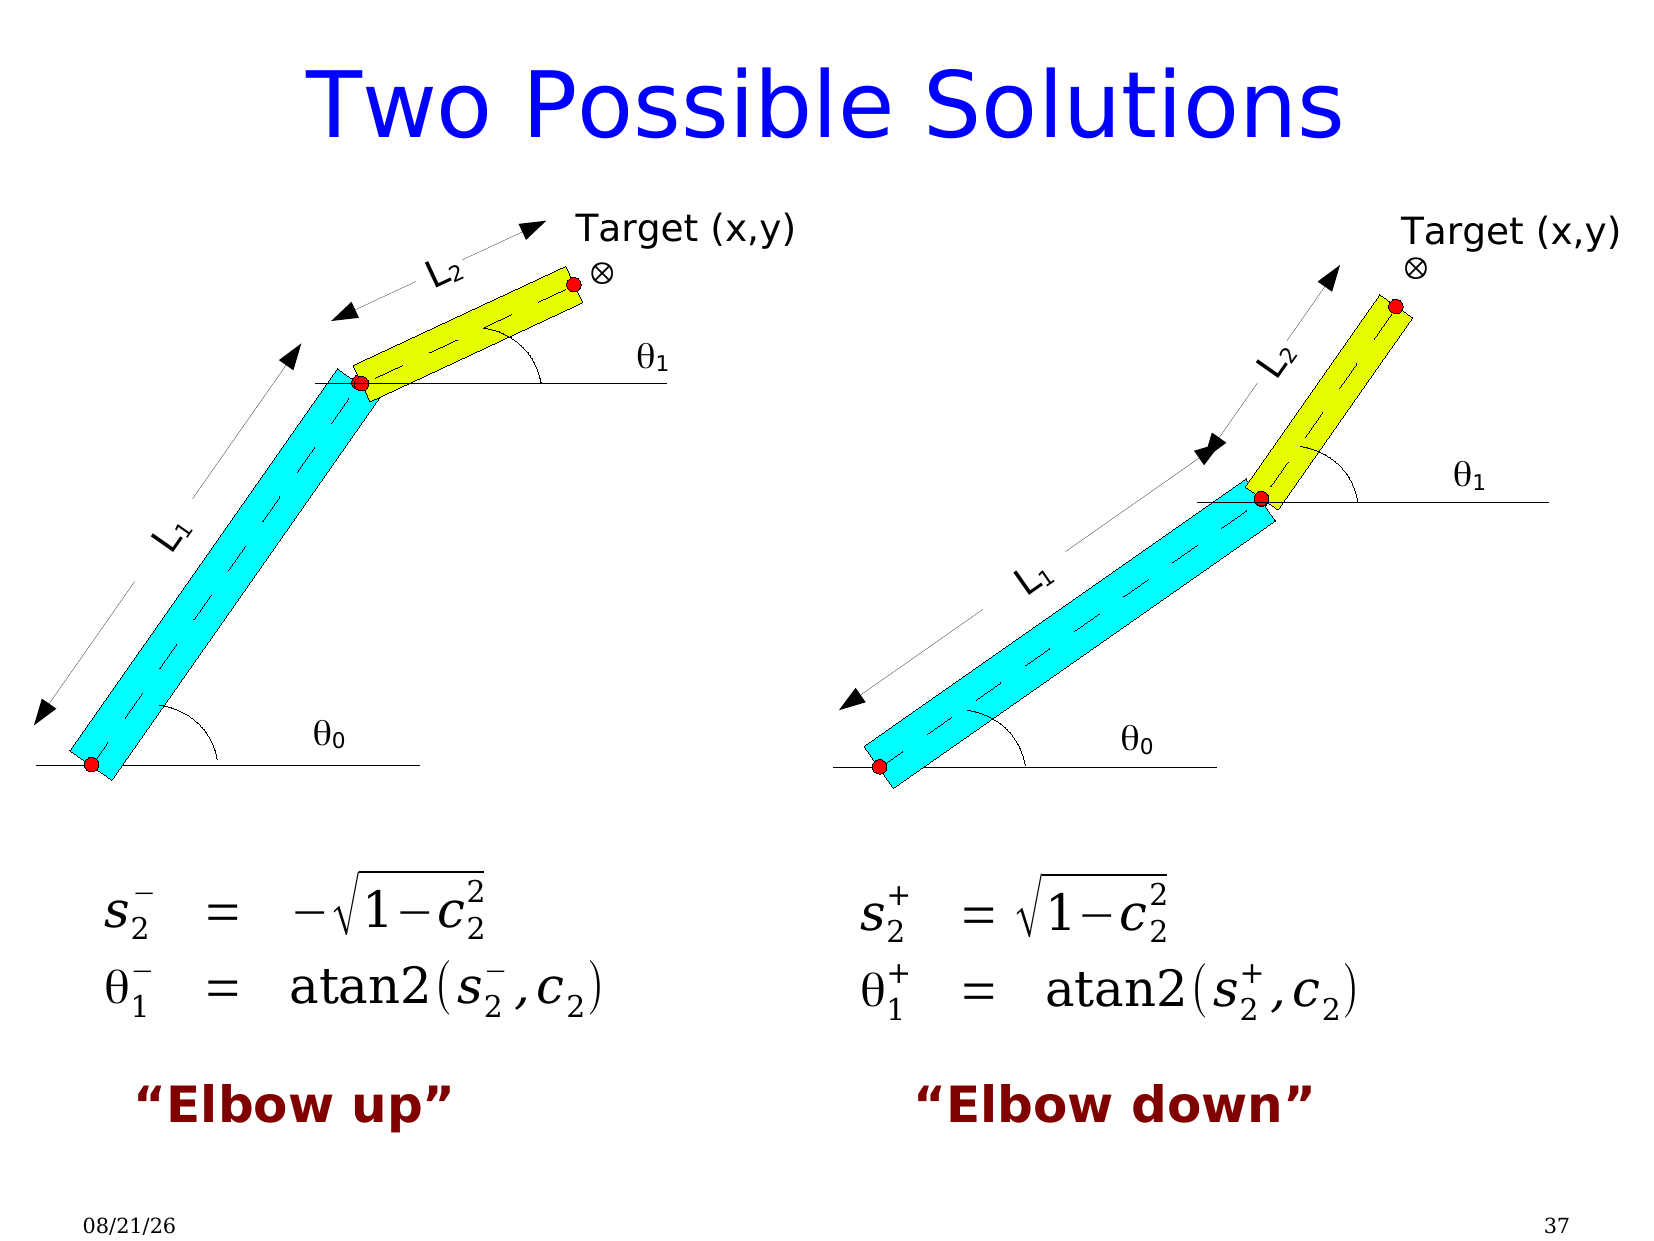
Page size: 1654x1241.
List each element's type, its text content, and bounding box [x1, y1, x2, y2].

text_box “Elbow up” [119, 1068, 530, 1143]
text_box [1212, 294, 1413, 502]
text_box [864, 503, 1283, 789]
text_box “Elbow down” [898, 1069, 1360, 1143]
text_box L2 [1233, 303, 1338, 410]
title Two Possible Solutions [82, 2, 1571, 210]
text_box [69, 384, 409, 781]
text_box L2 [401, 223, 505, 322]
chart [96, 865, 611, 1025]
text_box L1 [990, 525, 1097, 630]
text_box [327, 266, 583, 383]
chart [852, 867, 1366, 1027]
text_box Target (x,y)  [1386, 202, 1653, 310]
text_box L1 [128, 477, 233, 584]
text_box Target (x,y)  [512, 198, 882, 307]
